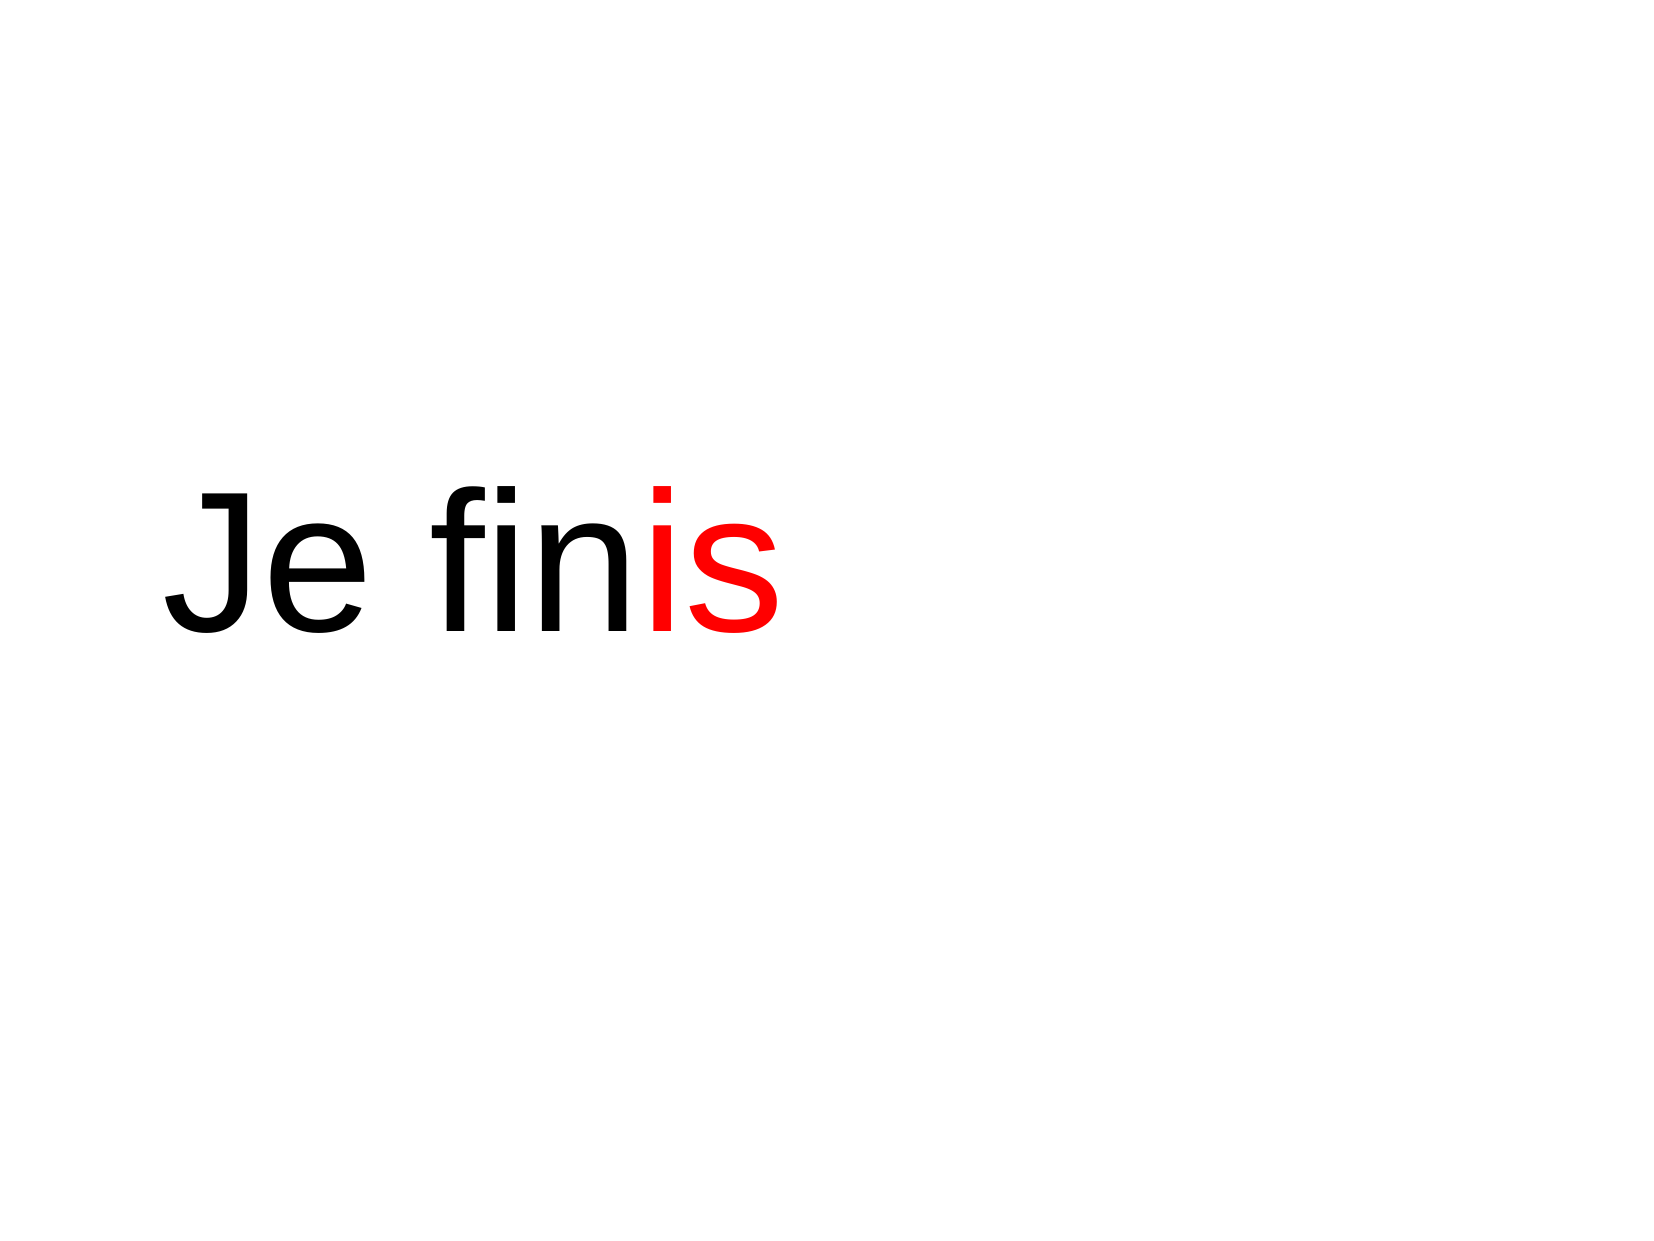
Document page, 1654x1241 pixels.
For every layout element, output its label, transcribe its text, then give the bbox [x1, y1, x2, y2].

text_box Je finis [147, 442, 1418, 682]
